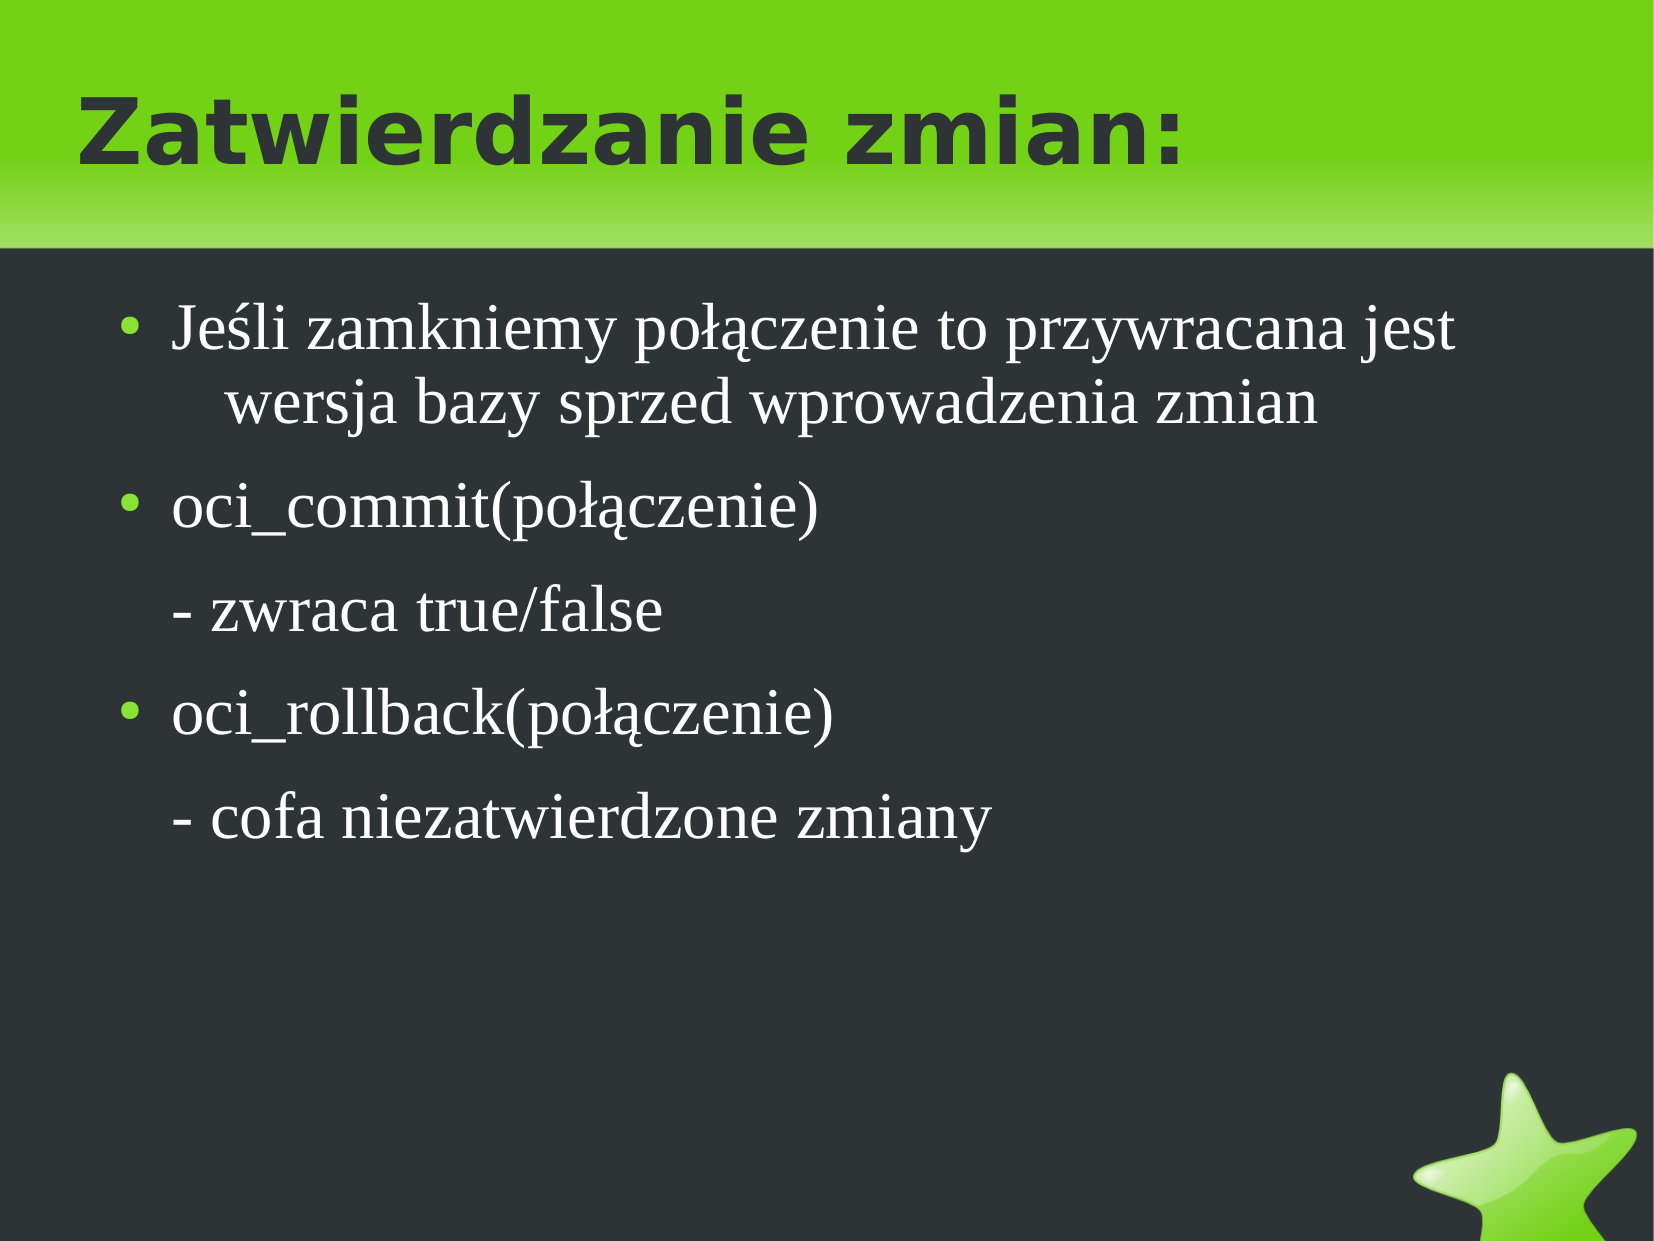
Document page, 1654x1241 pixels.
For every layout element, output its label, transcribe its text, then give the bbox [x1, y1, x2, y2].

title Zatwierdzanie zmian: [76, 36, 1565, 229]
picture [0, 0, 1654, 1241]
list Jeśli zamkniemy połączenie to przywracana jest wersja bazy sprzed wprowadzenia zmian oci_commit(połączenie) - zwraca true/false oci_rollback(połączenie) - cofa niezatwierdzone zmiany [82, 290, 1571, 1094]
